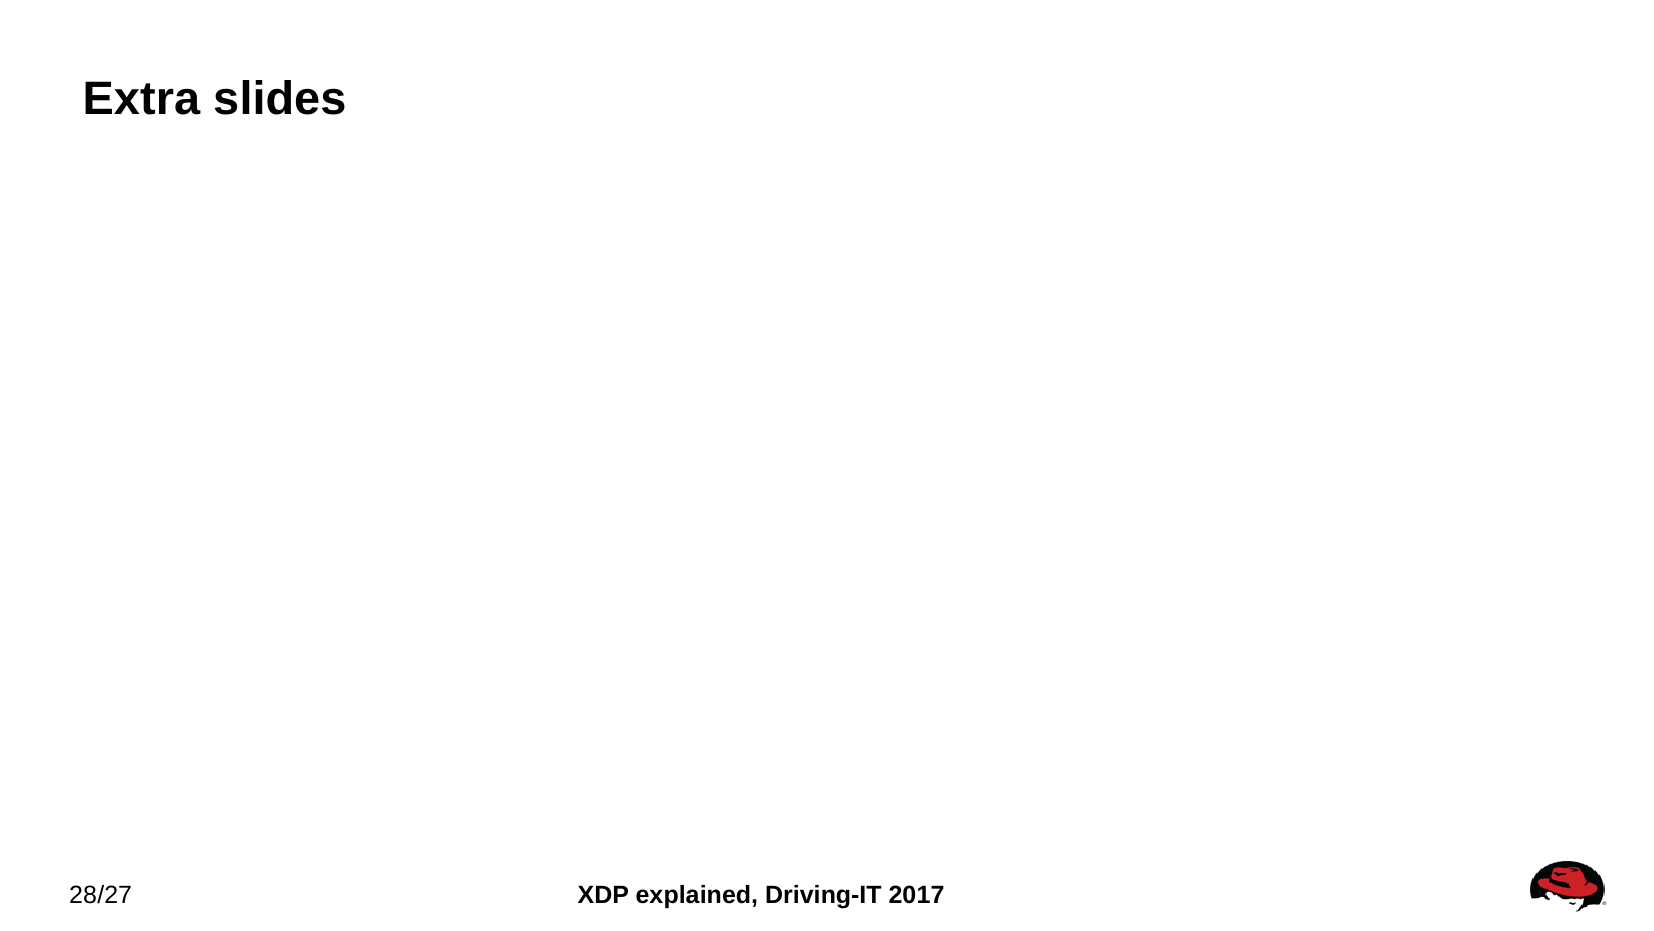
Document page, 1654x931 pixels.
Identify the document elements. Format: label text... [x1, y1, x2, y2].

picture [1529, 859, 1613, 918]
title Extra slides [82, 28, 1571, 169]
